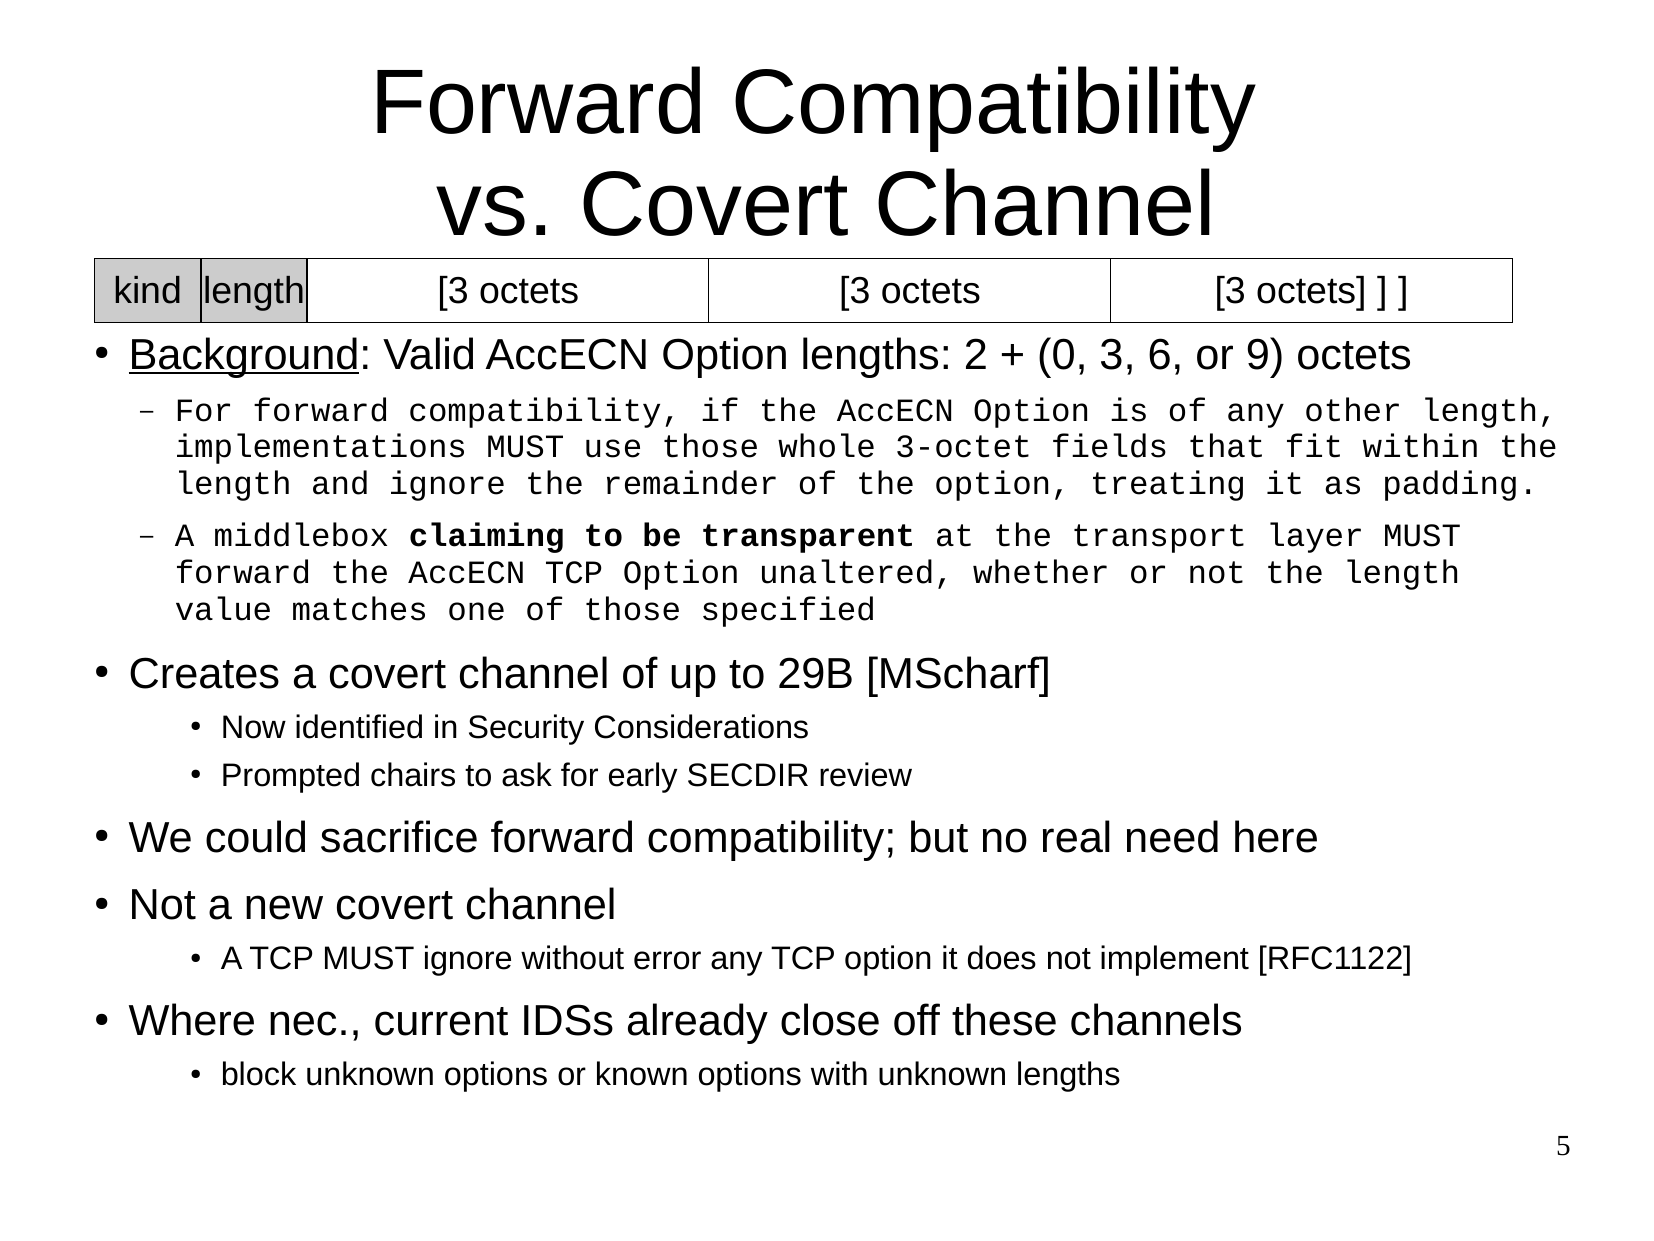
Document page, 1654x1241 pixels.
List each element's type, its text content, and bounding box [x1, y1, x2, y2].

text_box kind [94, 258, 201, 323]
text_box [3 octets [307, 258, 708, 323]
text_box length [201, 258, 307, 323]
text_box [3 octets [708, 258, 1110, 323]
text_box [3 octets] ] ] [1110, 258, 1513, 323]
title Forward Compatibility vs. Covert Channel [82, 49, 1571, 257]
list Background: Valid AccECN Option lengths: 2 + (0, 3, 6, or 9) octets For forward compatibility, if the AccECN Option is of any other length, implementations MUST use those whole 3-octet fields that fit within the length and ignore the remainder of the option, treating it as padding. A middlebox claiming to be transparent at the transport layer MUST forward the AccECN TCP Option unaltered, whether or not the length value matches one of those specified Creates a covert channel of up to 29B [MScharf] Now identified in Security Considerations Prompted chairs to ask for early SECDIR review We could sacrifice forward compatibility; but no real need here Not a new covert channel A TCP MUST ignore without error any TCP option it does not implement [RFC1122] Where nec., current IDSs already close off these channels block unknown options or known options with unknown lengths [82, 330, 1571, 1108]
